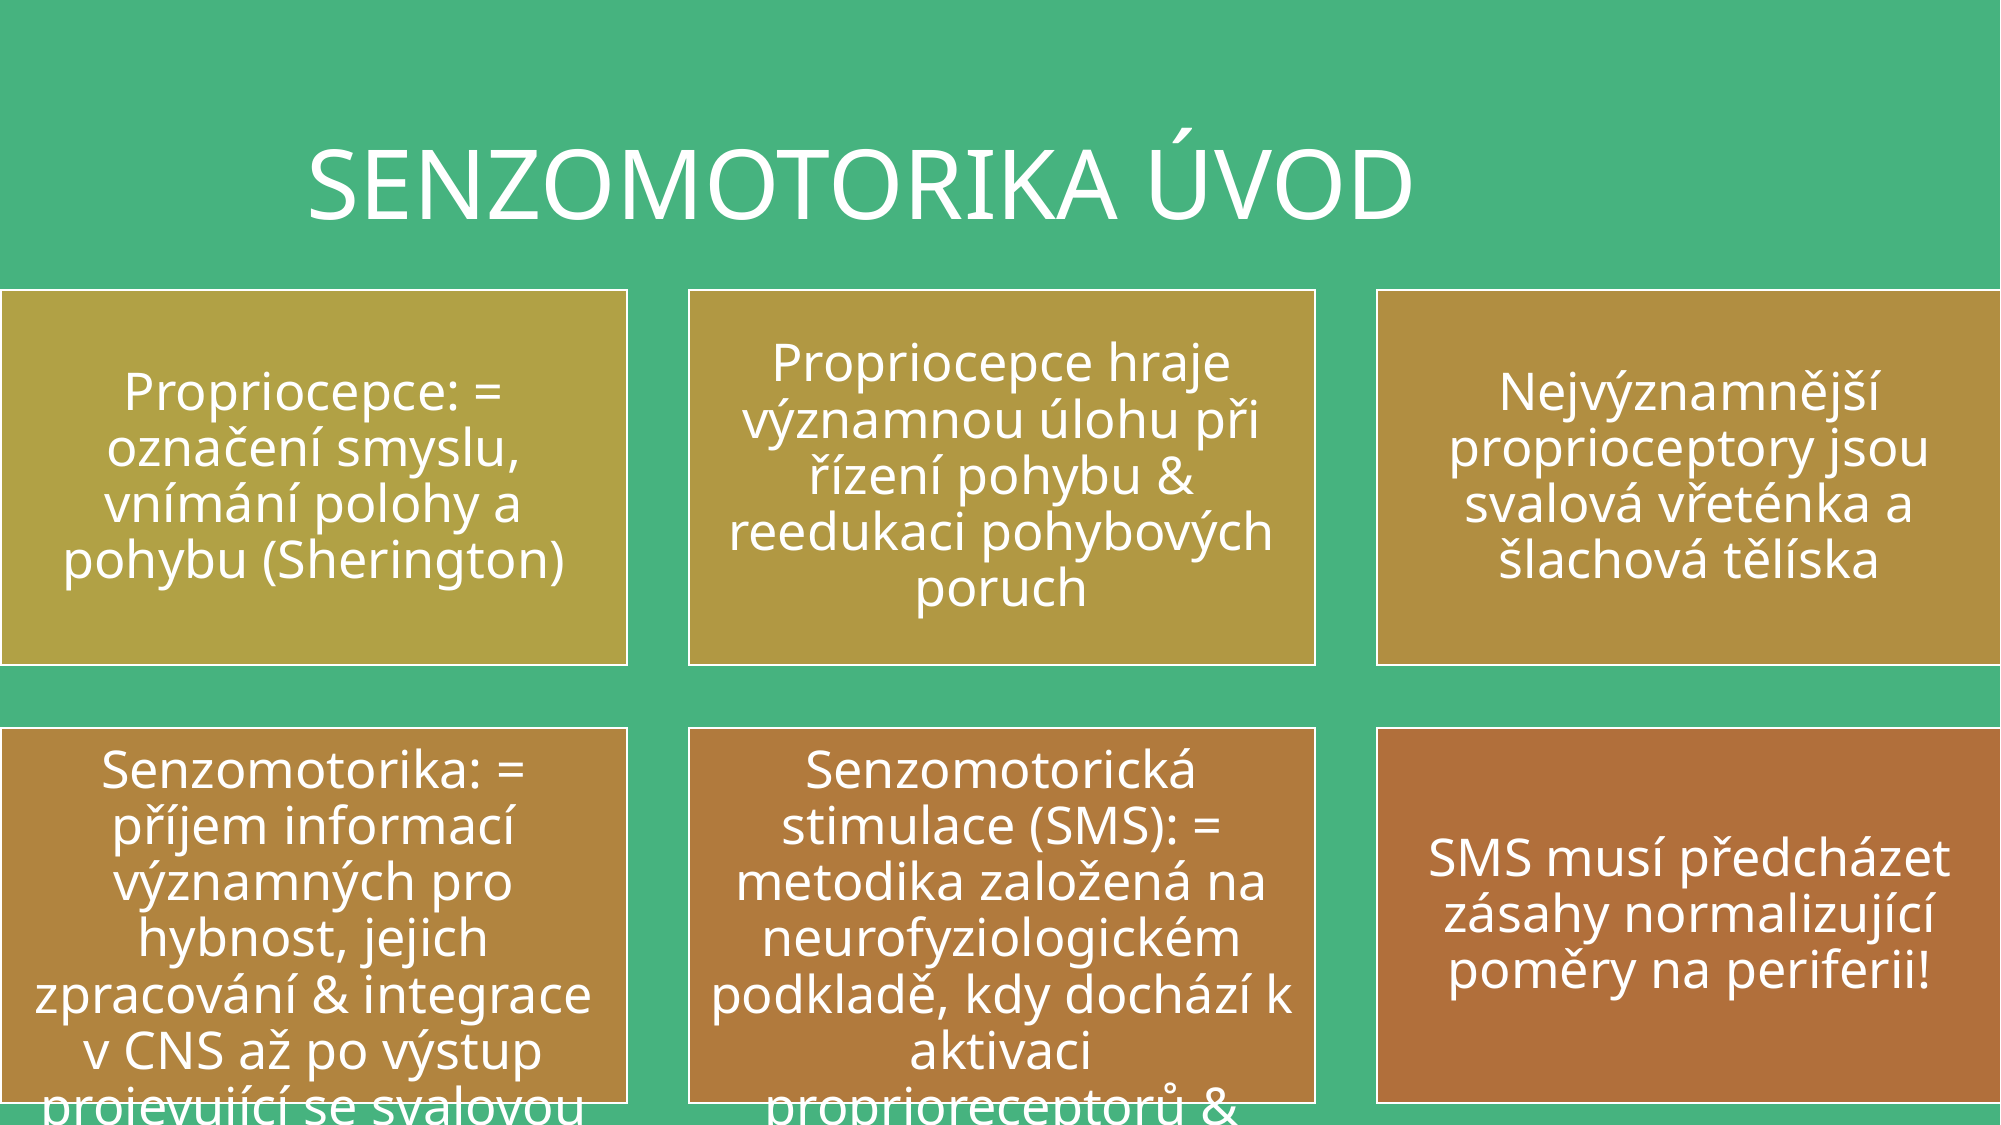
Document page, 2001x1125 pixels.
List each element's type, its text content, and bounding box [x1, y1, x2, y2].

text_box [486, 1104, 506, 1125]
text_box [773, 1104, 788, 1122]
text_box [336, 1104, 350, 1108]
text_box [1208, 1107, 1224, 1121]
text_box [285, 1104, 321, 1125]
text_box [1029, 1104, 1055, 1125]
text_box [1092, 1104, 1111, 1125]
text_box Nejvýznamnější proprioceptory jsou svalová vřeténka a šlachová tělíska [1377, 289, 2000, 666]
text_box [543, 1104, 563, 1125]
text_box [146, 1104, 160, 1108]
text_box [114, 1104, 128, 1125]
text_box [0, 0, 2000, 1125]
text_box [412, 1104, 444, 1125]
text_box [1142, 1104, 1163, 1125]
text_box [182, 1104, 201, 1125]
text_box [857, 1104, 872, 1122]
text_box Senzomotorická stimulace (SMS): = metodika založená na neurofyziologickém podkladě, kdy dochází k aktivaci proprioreceptorů & aktivaci PODKOROVÝCH mechanismů, které se podílejí na řízení motoriky [689, 727, 1315, 1104]
text_box Senzomotorika: = příjem informací významných pro hybnost, jejich zpracování & integrace v CNS až po výstup projevující se svalovou činností = spojení MOTORIKY & VNÍMÁNÍ prostřednictvím SMYSLŮ (= přes nejrůznější receptory) [1, 727, 627, 1104]
text_box [259, 1104, 280, 1125]
text_box [1109, 1104, 1125, 1122]
text_box [563, 1104, 577, 1122]
text_box [504, 1104, 515, 1120]
text_box [448, 1104, 456, 1125]
text_box [871, 1104, 884, 1125]
text_box [233, 1104, 242, 1125]
text_box [911, 1104, 925, 1125]
text_box Propriocepce hraje významnou úlohu při řízení pohybu & reedukaci pohybových poruch [689, 289, 1315, 666]
text_box [530, 1104, 546, 1122]
text_box [63, 1104, 76, 1125]
text_box [101, 1104, 117, 1122]
text_box [838, 1104, 852, 1125]
text_box [133, 1104, 149, 1125]
text_box [247, 1104, 261, 1125]
title PSENZOMOTORIKA ÚVOD ÚVOD [120, 72, 1846, 290]
text_box SMS musí předcházet zásahy normalizující poměry na periferii! [1377, 727, 2000, 1104]
text_box [805, 1104, 827, 1125]
text_box [1122, 1104, 1137, 1125]
text_box [512, 1104, 532, 1125]
text_box [146, 1104, 176, 1125]
text_box [956, 1104, 978, 1125]
text_box [461, 1104, 475, 1125]
text_box [473, 1104, 489, 1122]
text_box [1029, 1104, 1043, 1108]
text_box [430, 1111, 443, 1122]
text_box [201, 1104, 215, 1122]
text_box [1182, 1104, 1211, 1125]
text_box [1004, 1104, 1032, 1125]
text_box [975, 1104, 1006, 1125]
text_box [1060, 1104, 1075, 1122]
text_box [310, 1104, 339, 1125]
text_box [1163, 1104, 1177, 1122]
text_box [174, 1104, 185, 1120]
text_box [1074, 1104, 1091, 1125]
text_box [923, 1104, 939, 1122]
text_box [787, 1104, 800, 1125]
text_box [336, 1104, 389, 1125]
text_box [825, 1104, 841, 1122]
text_box [404, 1104, 415, 1120]
text_box Propriocepce: = označení smyslu, vnímání polohy a pohybu (Sherington) [1, 289, 627, 666]
text_box [49, 1104, 64, 1122]
text_box [378, 1104, 406, 1125]
text_box [889, 1104, 906, 1125]
text_box [1221, 1121, 1231, 1125]
text_box [975, 1104, 989, 1108]
text_box [81, 1104, 103, 1125]
text_box [220, 1104, 228, 1125]
text_box [936, 1104, 951, 1125]
